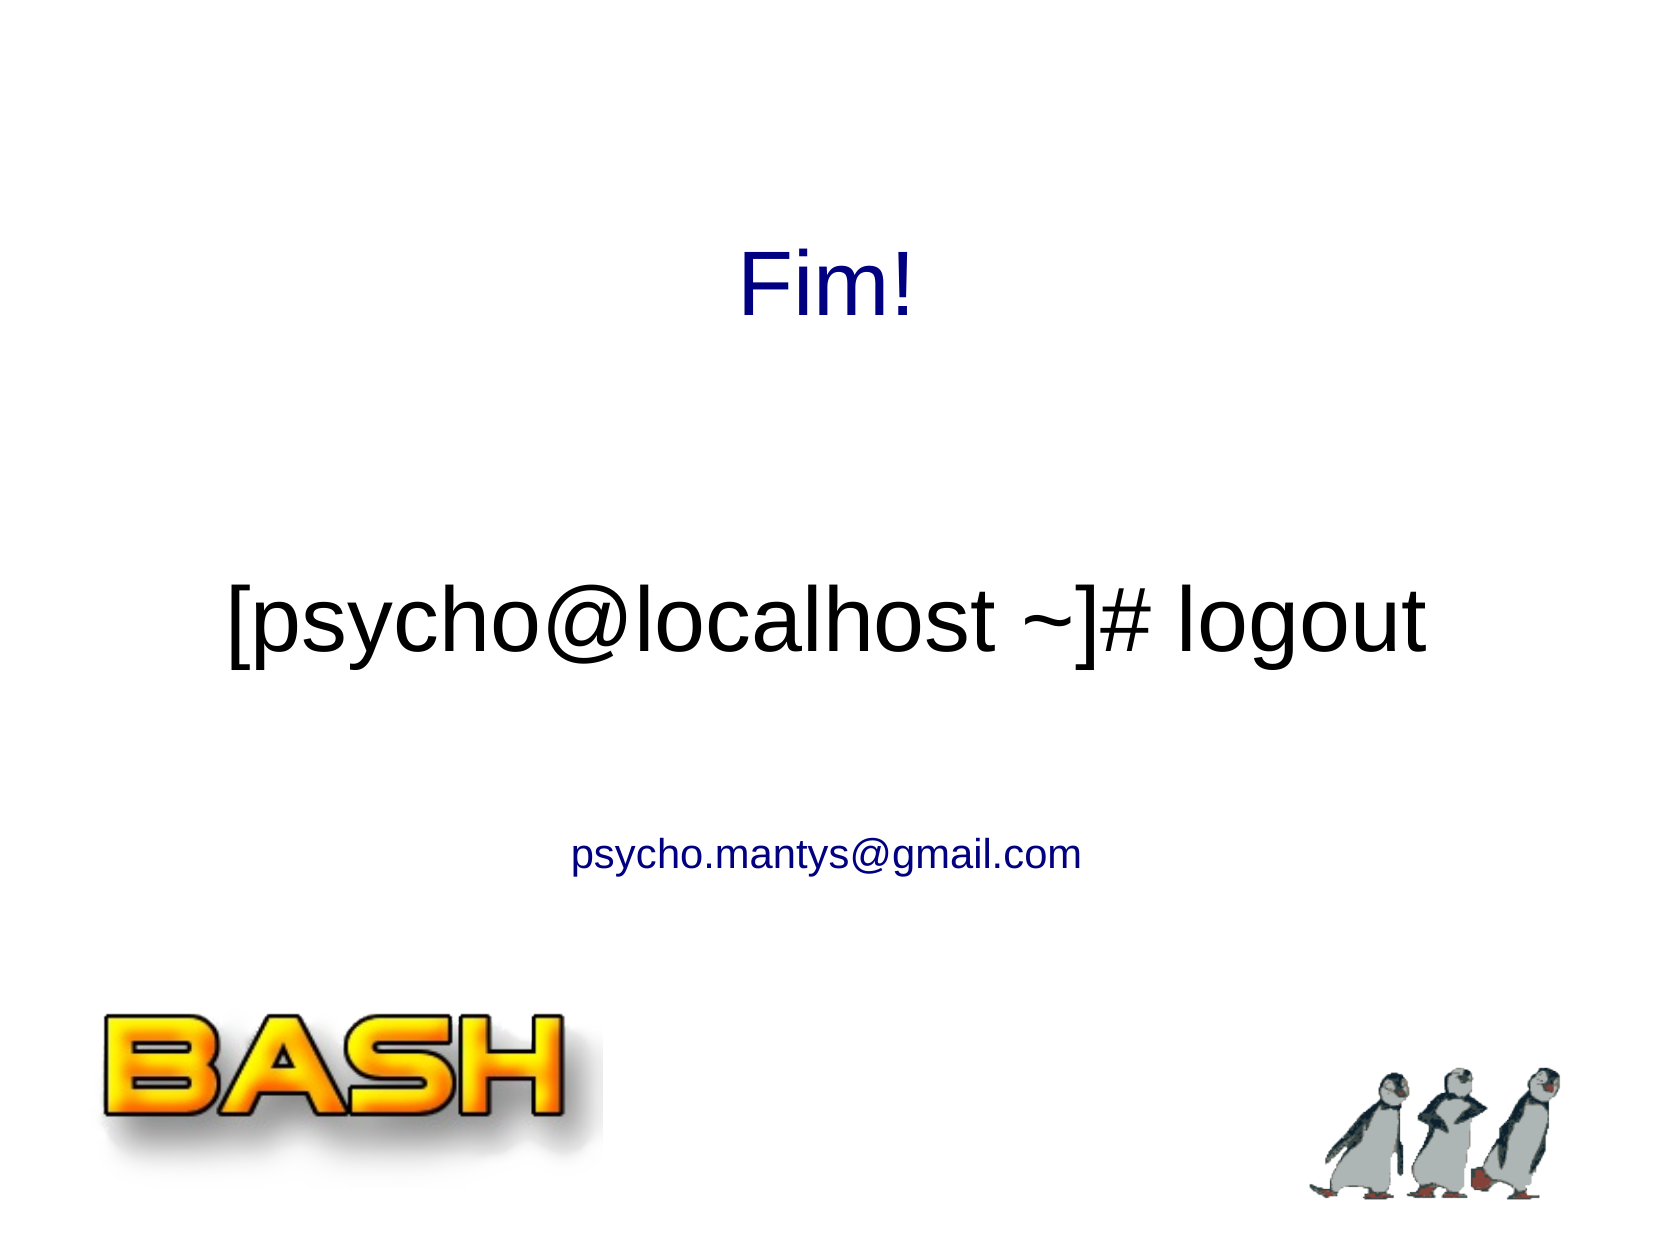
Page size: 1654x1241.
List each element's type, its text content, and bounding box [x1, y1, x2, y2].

title Fim! [82, 187, 1571, 380]
picture [69, 962, 603, 1188]
title psycho.mantys@gmail.com [516, 797, 1137, 912]
title [psycho@localhost ~]# logout [82, 523, 1571, 717]
picture [1294, 994, 1634, 1211]
